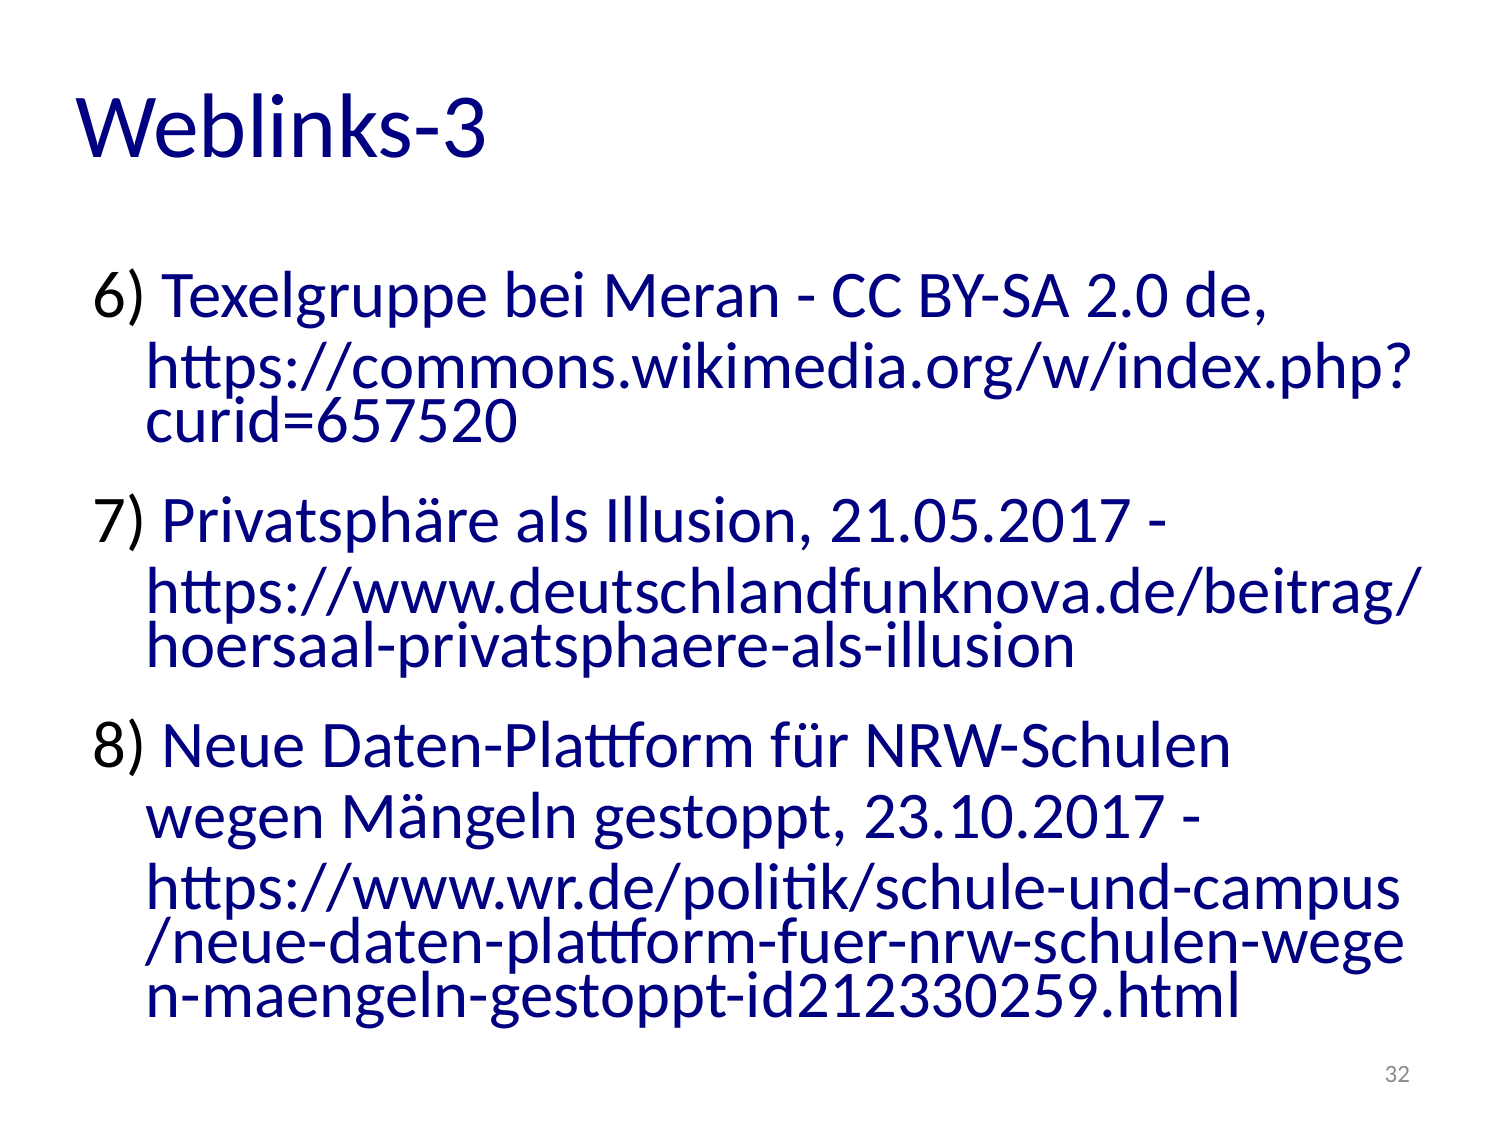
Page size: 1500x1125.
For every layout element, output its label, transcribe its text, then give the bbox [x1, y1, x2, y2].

list Texelgruppe bei Meran - CC BY-SA 2.0 de, https://commons.wikimedia.org/w/index.php?curid=657520 Privatsphäre als Illusion, 21.05.2017 - https://www.deutschlandfunknova.de/beitrag/hoersaal-privatsphaere-als-illusion Neue Daten-Plattform für NRW-Schulen wegen Mängeln gestoppt, 23.10.2017 - https://www.wr.de/politik/schule-und-campus/neue-daten-plattform-fuer-nrw-schulen-wegen-maengeln-gestoppt-id212330259.html [75, 263, 1425, 916]
title Weblinks-3 [75, 47, 1425, 231]
